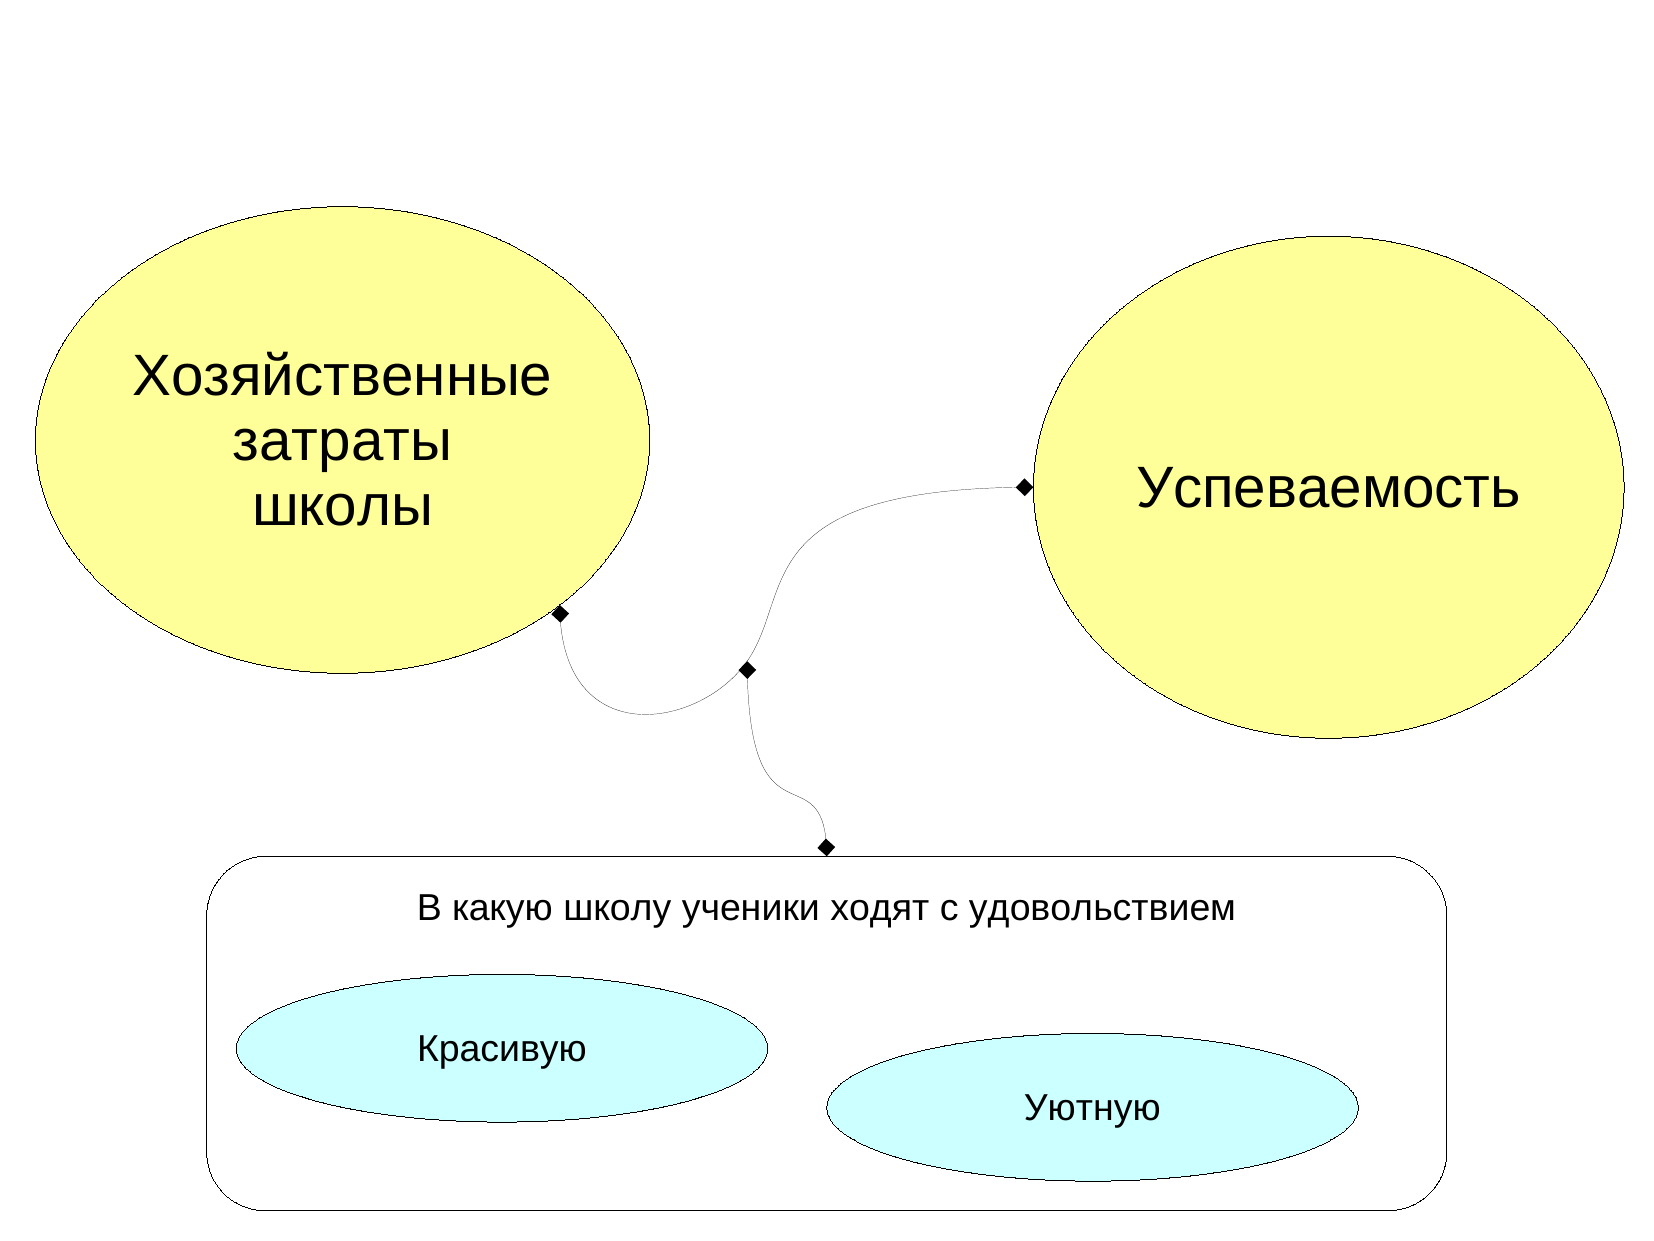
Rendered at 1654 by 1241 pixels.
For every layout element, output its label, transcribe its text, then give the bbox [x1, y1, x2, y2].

text_box Красивую [236, 974, 768, 1123]
text_box Уютную [826, 1033, 1359, 1182]
text_box Хозяйственные затраты школы [35, 206, 650, 674]
text_box В какую школу ученики ходят с удовольствием [206, 856, 1447, 1211]
text_box Успеваемость [1033, 236, 1625, 739]
